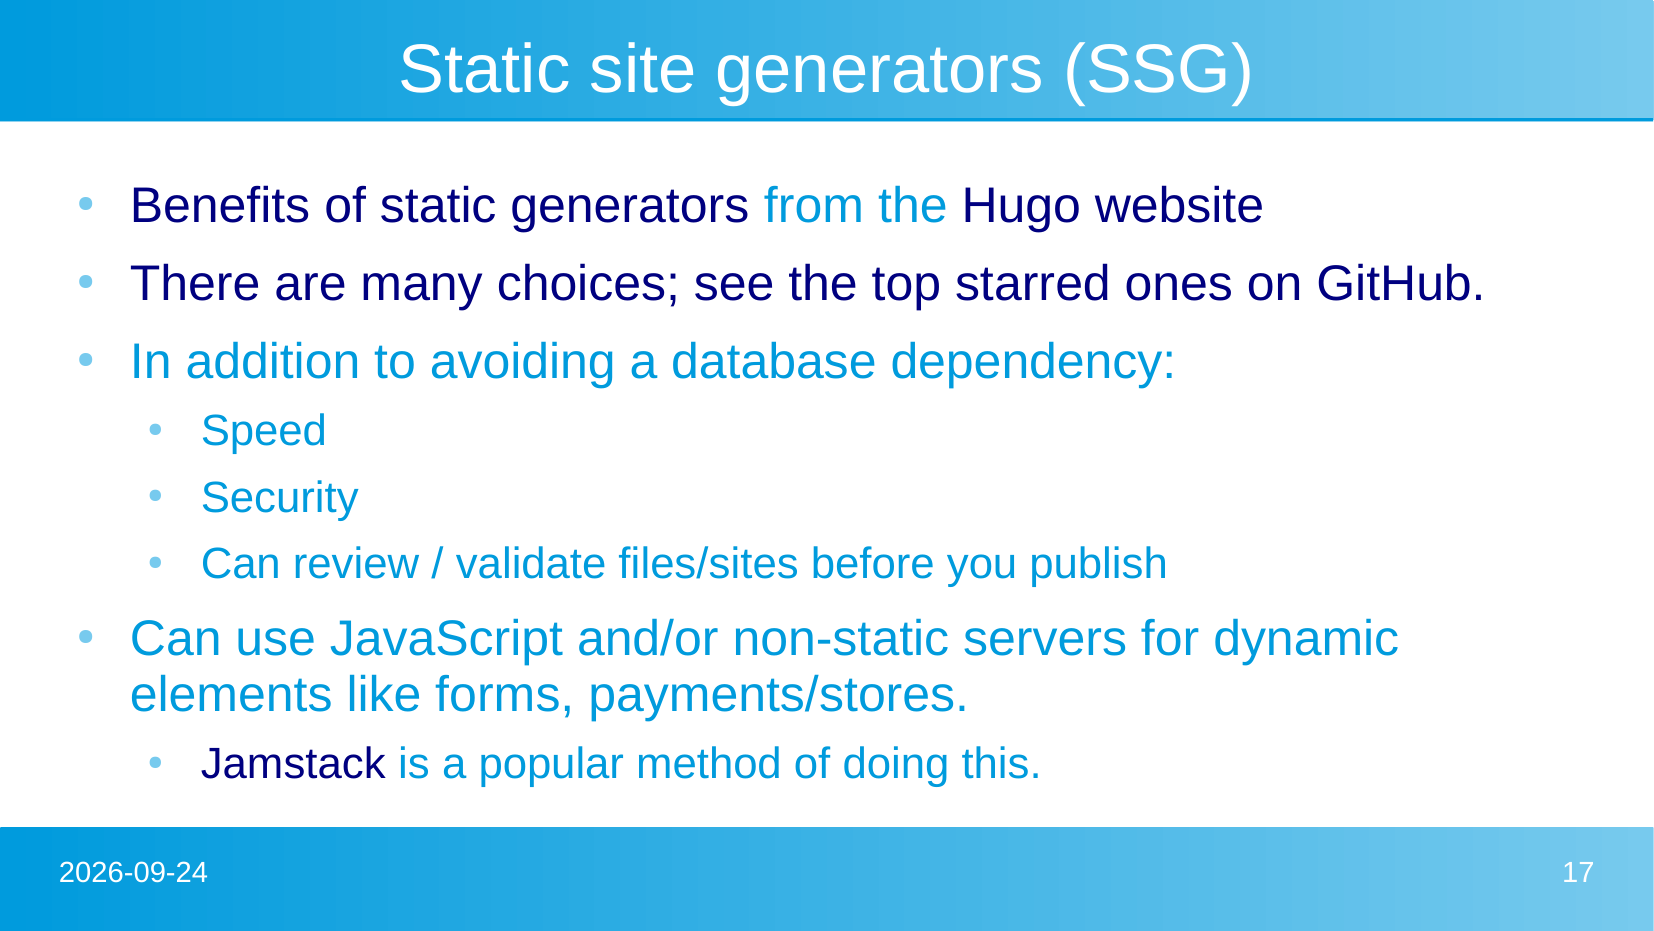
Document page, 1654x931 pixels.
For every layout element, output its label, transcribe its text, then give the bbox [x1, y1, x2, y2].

list Benefits of static generators from the Hugo website There are many choices; see the top starred ones on GitHub. In addition to avoiding a database dependency: Speed Security Can review / validate files/sites before you publish Can use JavaScript and/or non-static servers for dynamic elements like forms, payments/stores. Jamstack is a popular method of doing this. [59, 177, 1595, 768]
title Static site generators (SSG) [59, 29, 1595, 108]
